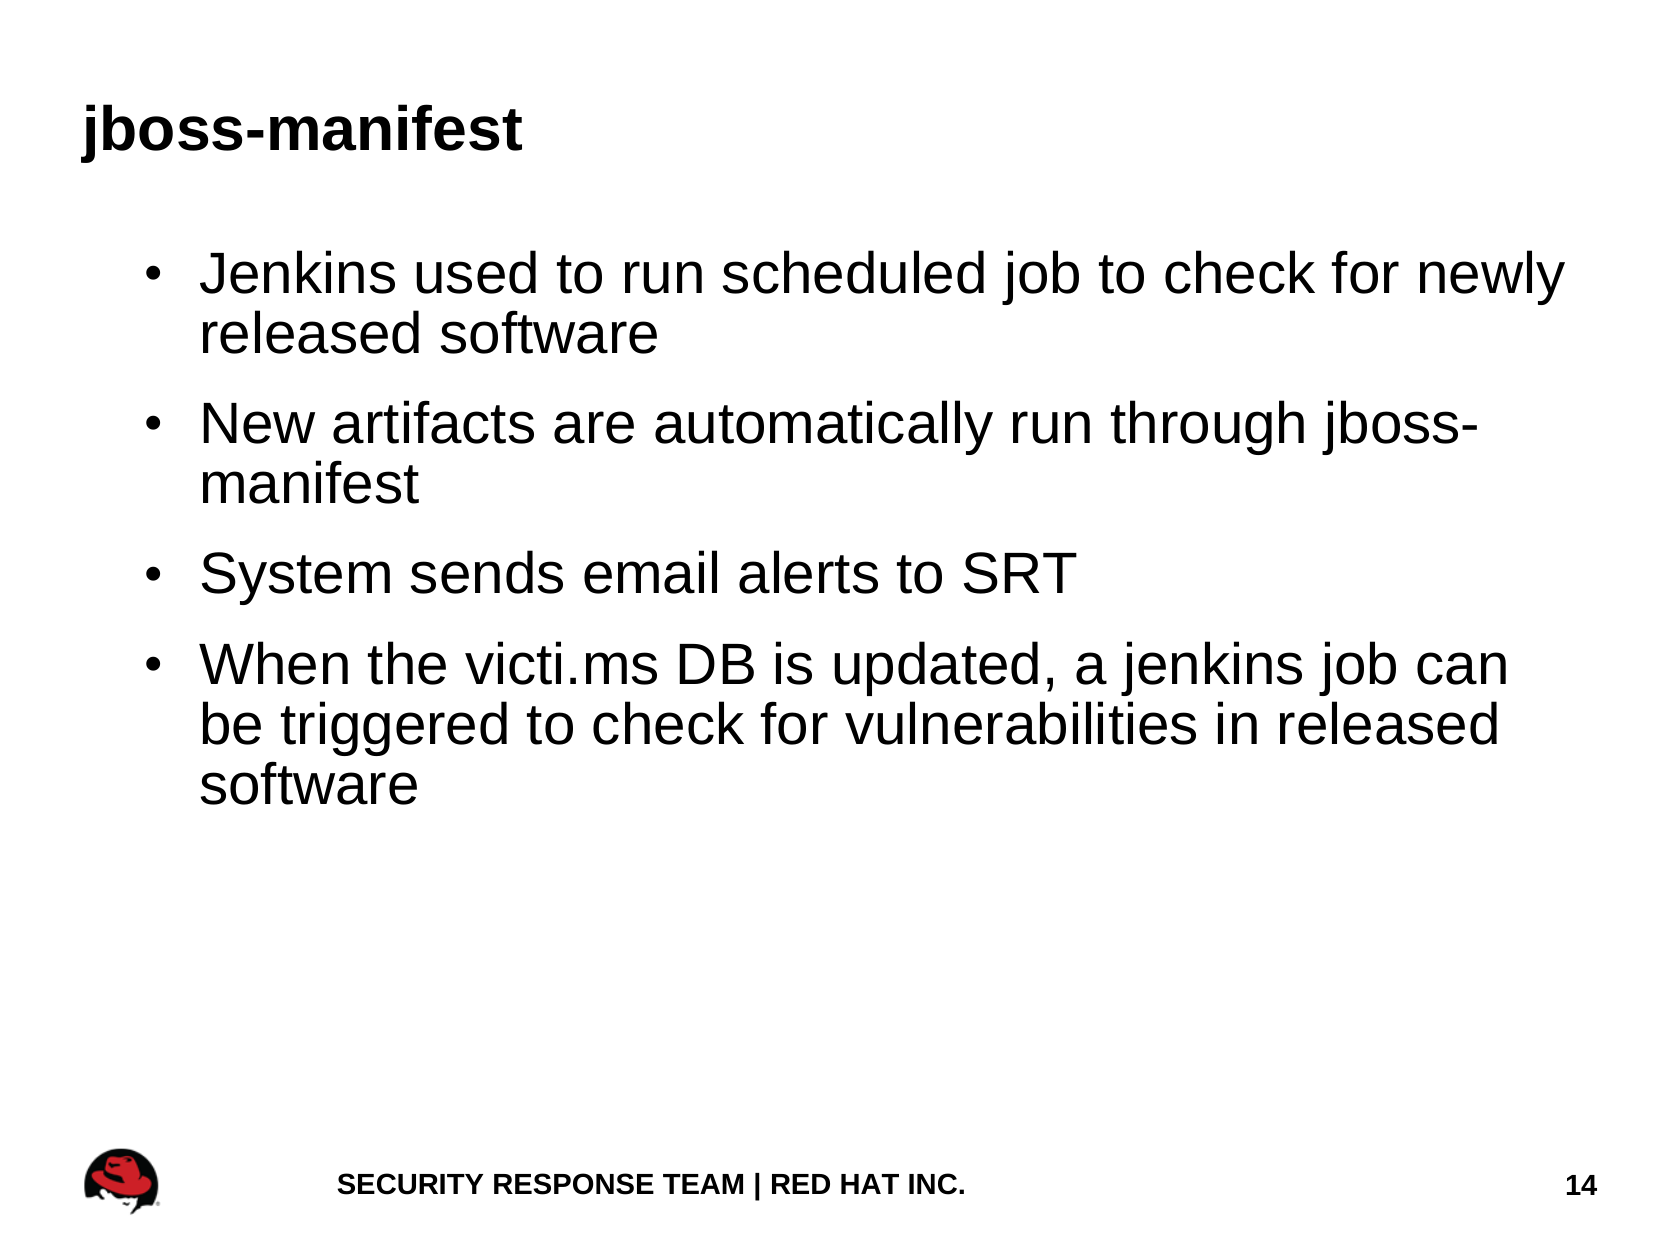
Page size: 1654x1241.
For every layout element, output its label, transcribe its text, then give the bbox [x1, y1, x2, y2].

title jboss-manifest [82, 37, 1571, 225]
list Jenkins used to run scheduled job to check for newly released software New artifacts are automatically run through jboss-manifest System sends email alerts to SRT When the victi.ms DB is updated, a jenkins job can be triggered to check for vulnerabilities in released software [86, 244, 1575, 965]
picture [83, 1146, 166, 1224]
